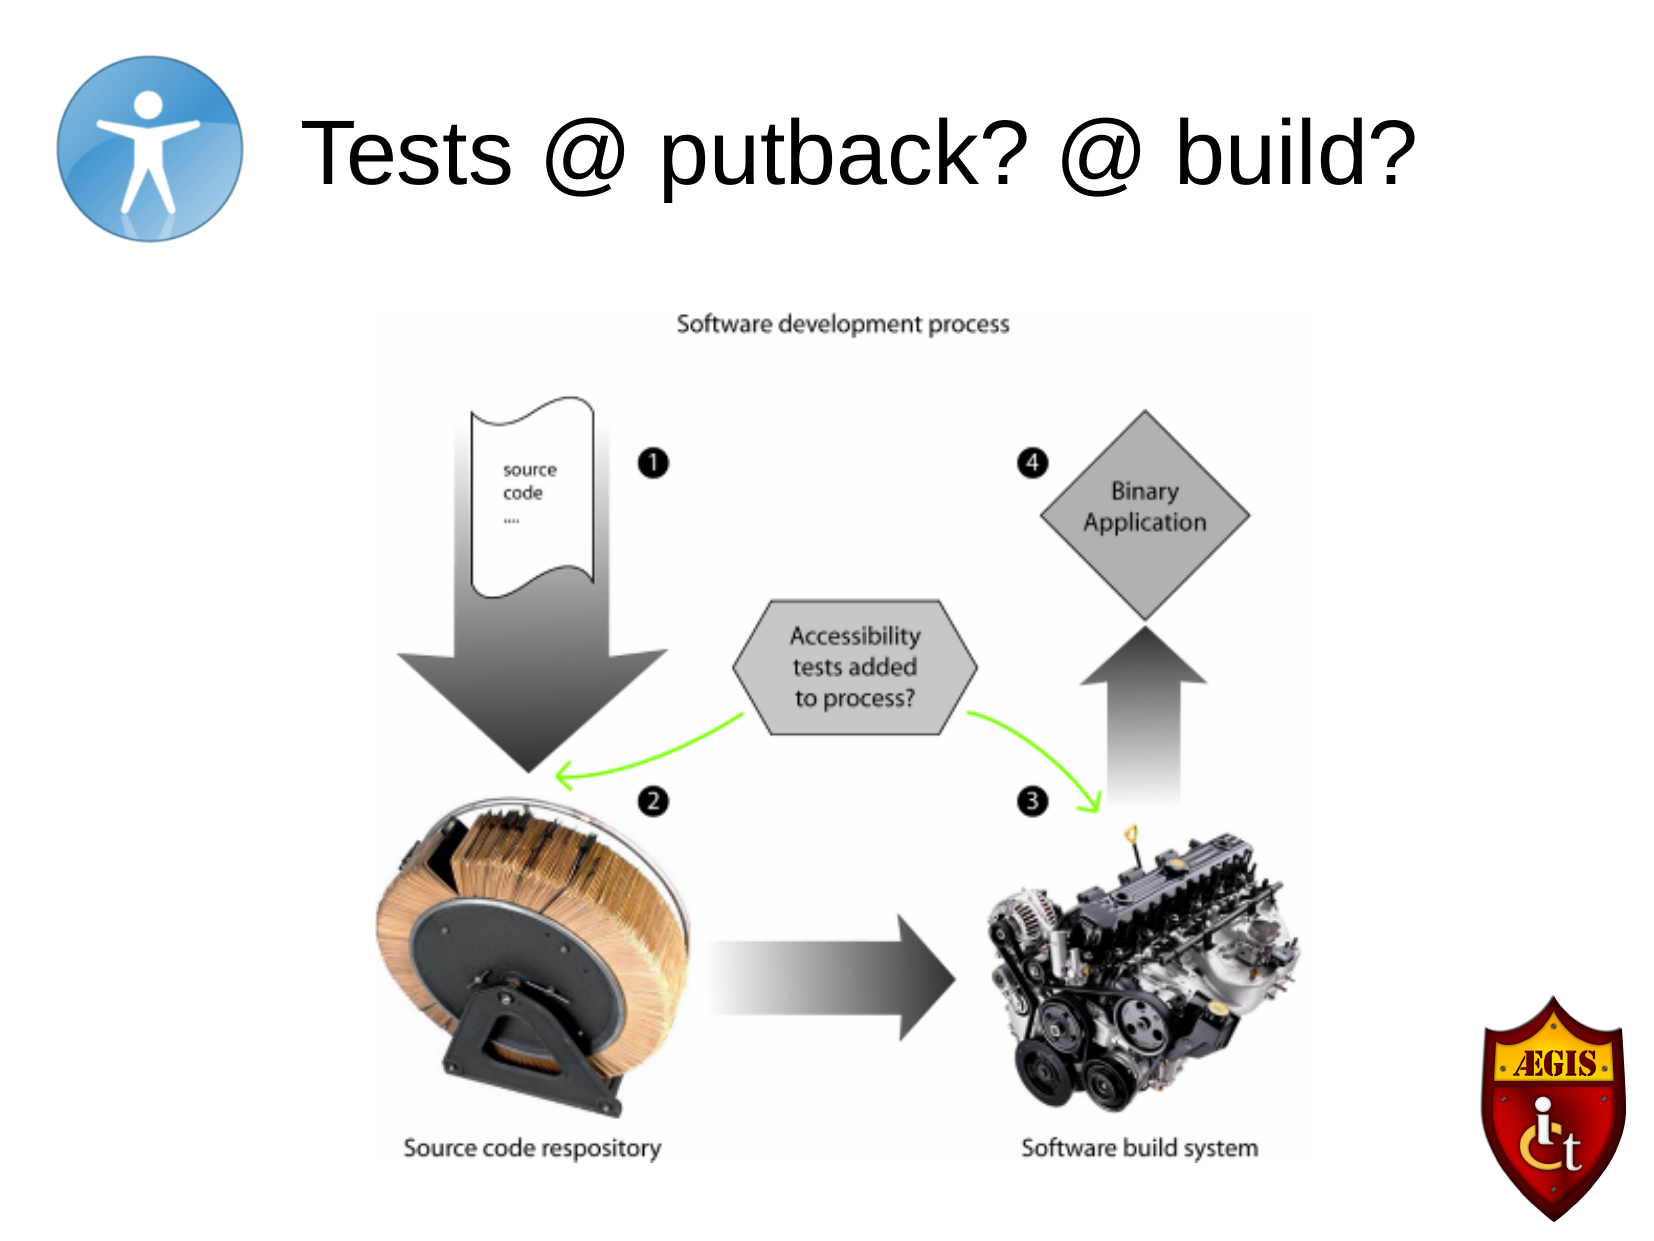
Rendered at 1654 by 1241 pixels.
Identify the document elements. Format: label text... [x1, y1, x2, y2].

picture [1425, 974, 1654, 1238]
title Tests @ putback? @ build? [300, 56, 1571, 250]
picture [56, 55, 244, 243]
picture [375, 311, 1313, 1163]
